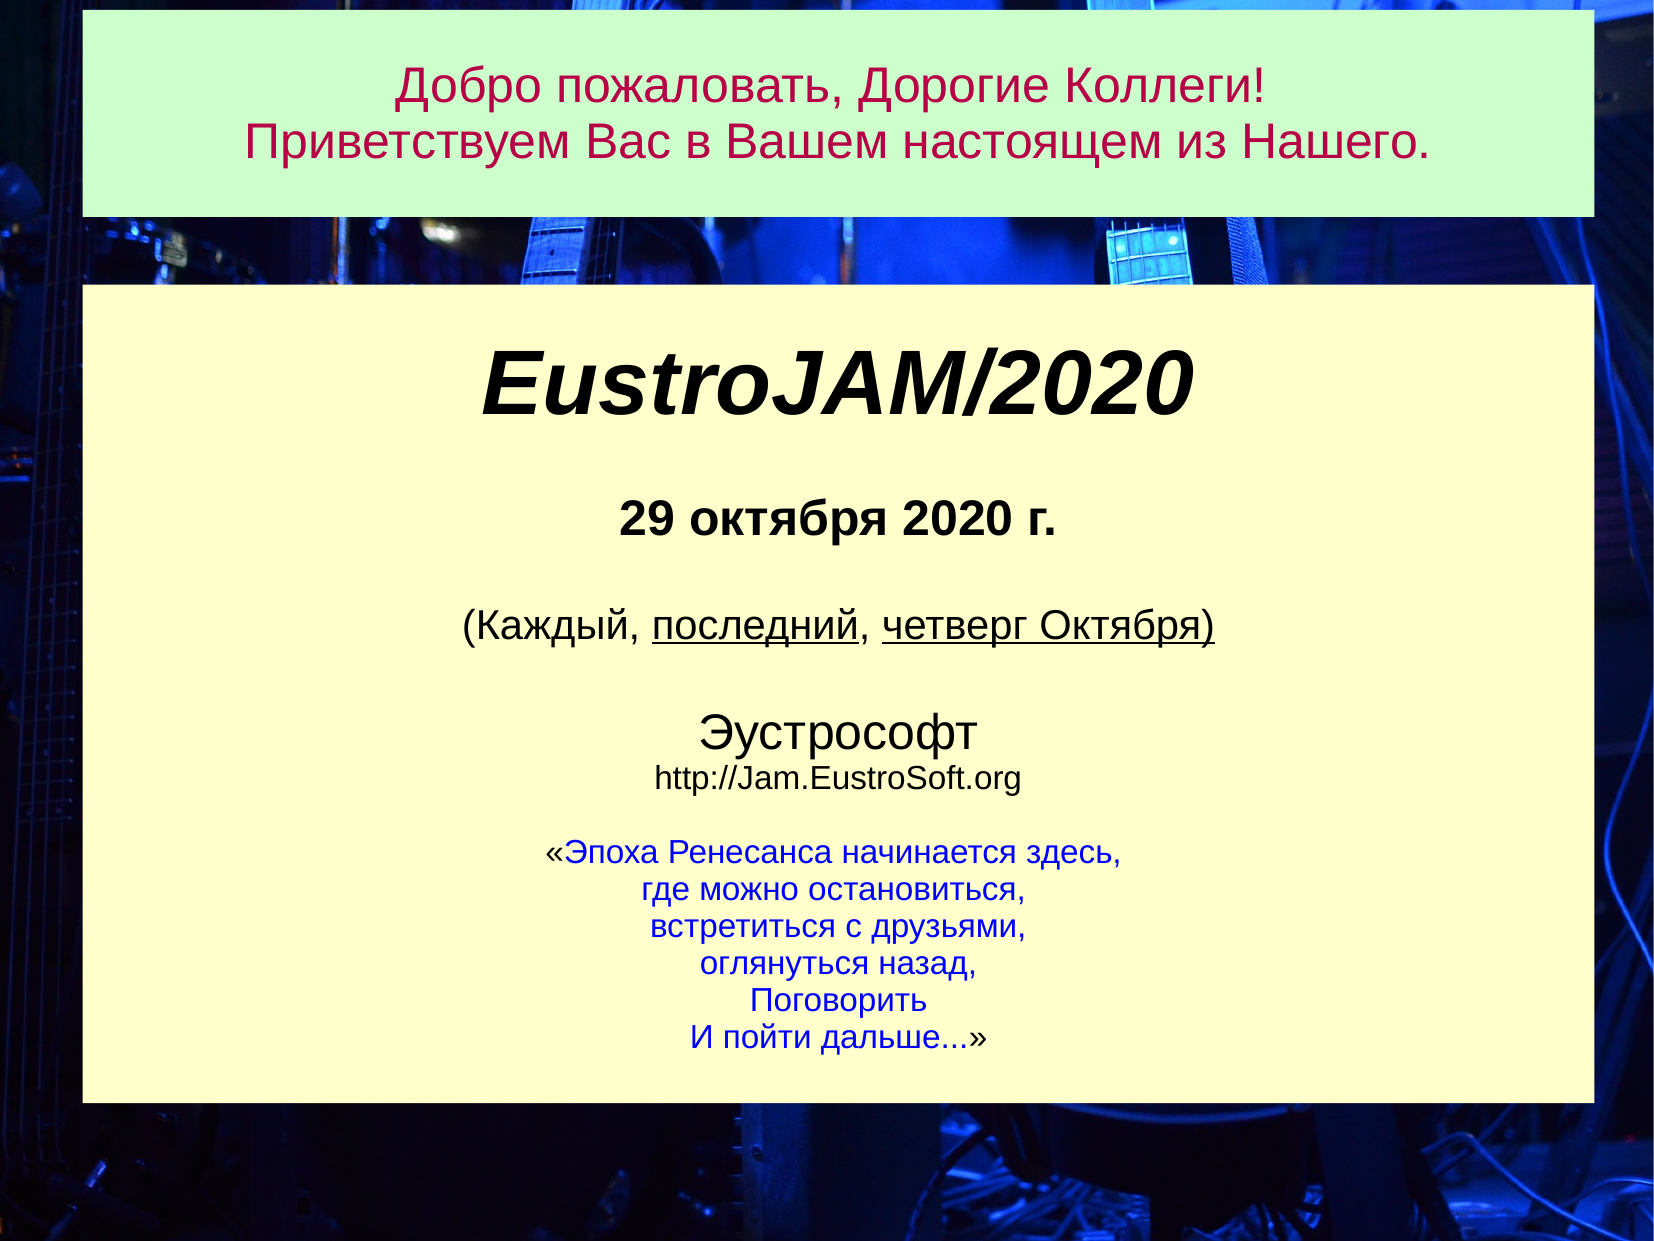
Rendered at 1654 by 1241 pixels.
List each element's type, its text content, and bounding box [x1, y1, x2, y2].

subtitle EustroJAM/2020 29 октября 2020 г. (Каждый, последний, четверг Октября) Эустрософт http://Jam.EustroSoft.org «Эпоха Ренесанса начинается здесь, где можно остановиться, встретиться с друзьями, оглянуться назад, Поговорить И пойти дальше...» [82, 284, 1595, 1104]
title Добро пожаловать, Дорогие Коллеги! Приветствуем Вас в Вашем настоящем из Нашего. [82, 9, 1595, 217]
picture [0, 0, 1654, 1241]
